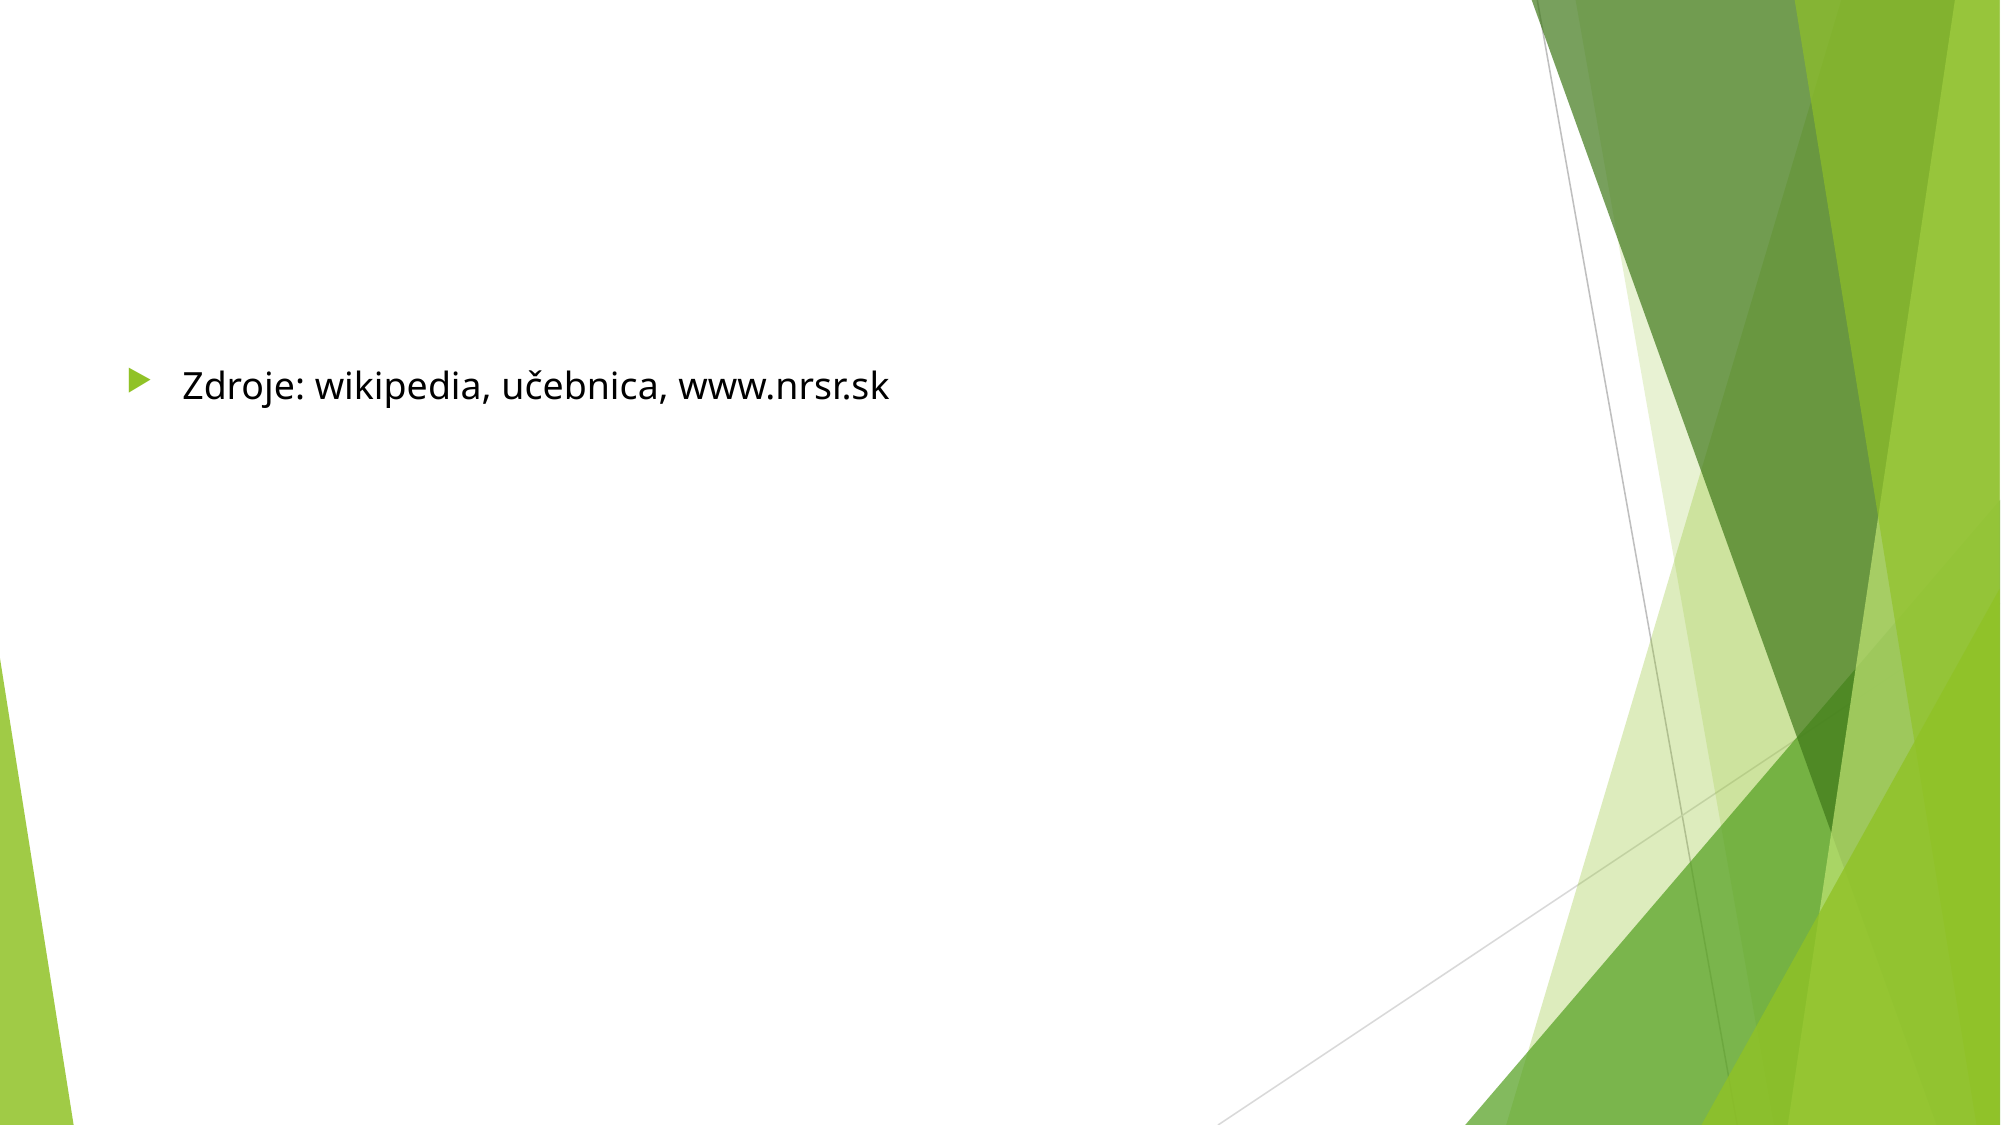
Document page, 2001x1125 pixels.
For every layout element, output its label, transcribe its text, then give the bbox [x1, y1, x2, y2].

list Zdroje: wikipedia, učebnica, www.nrsr.sk [111, 354, 1522, 992]
